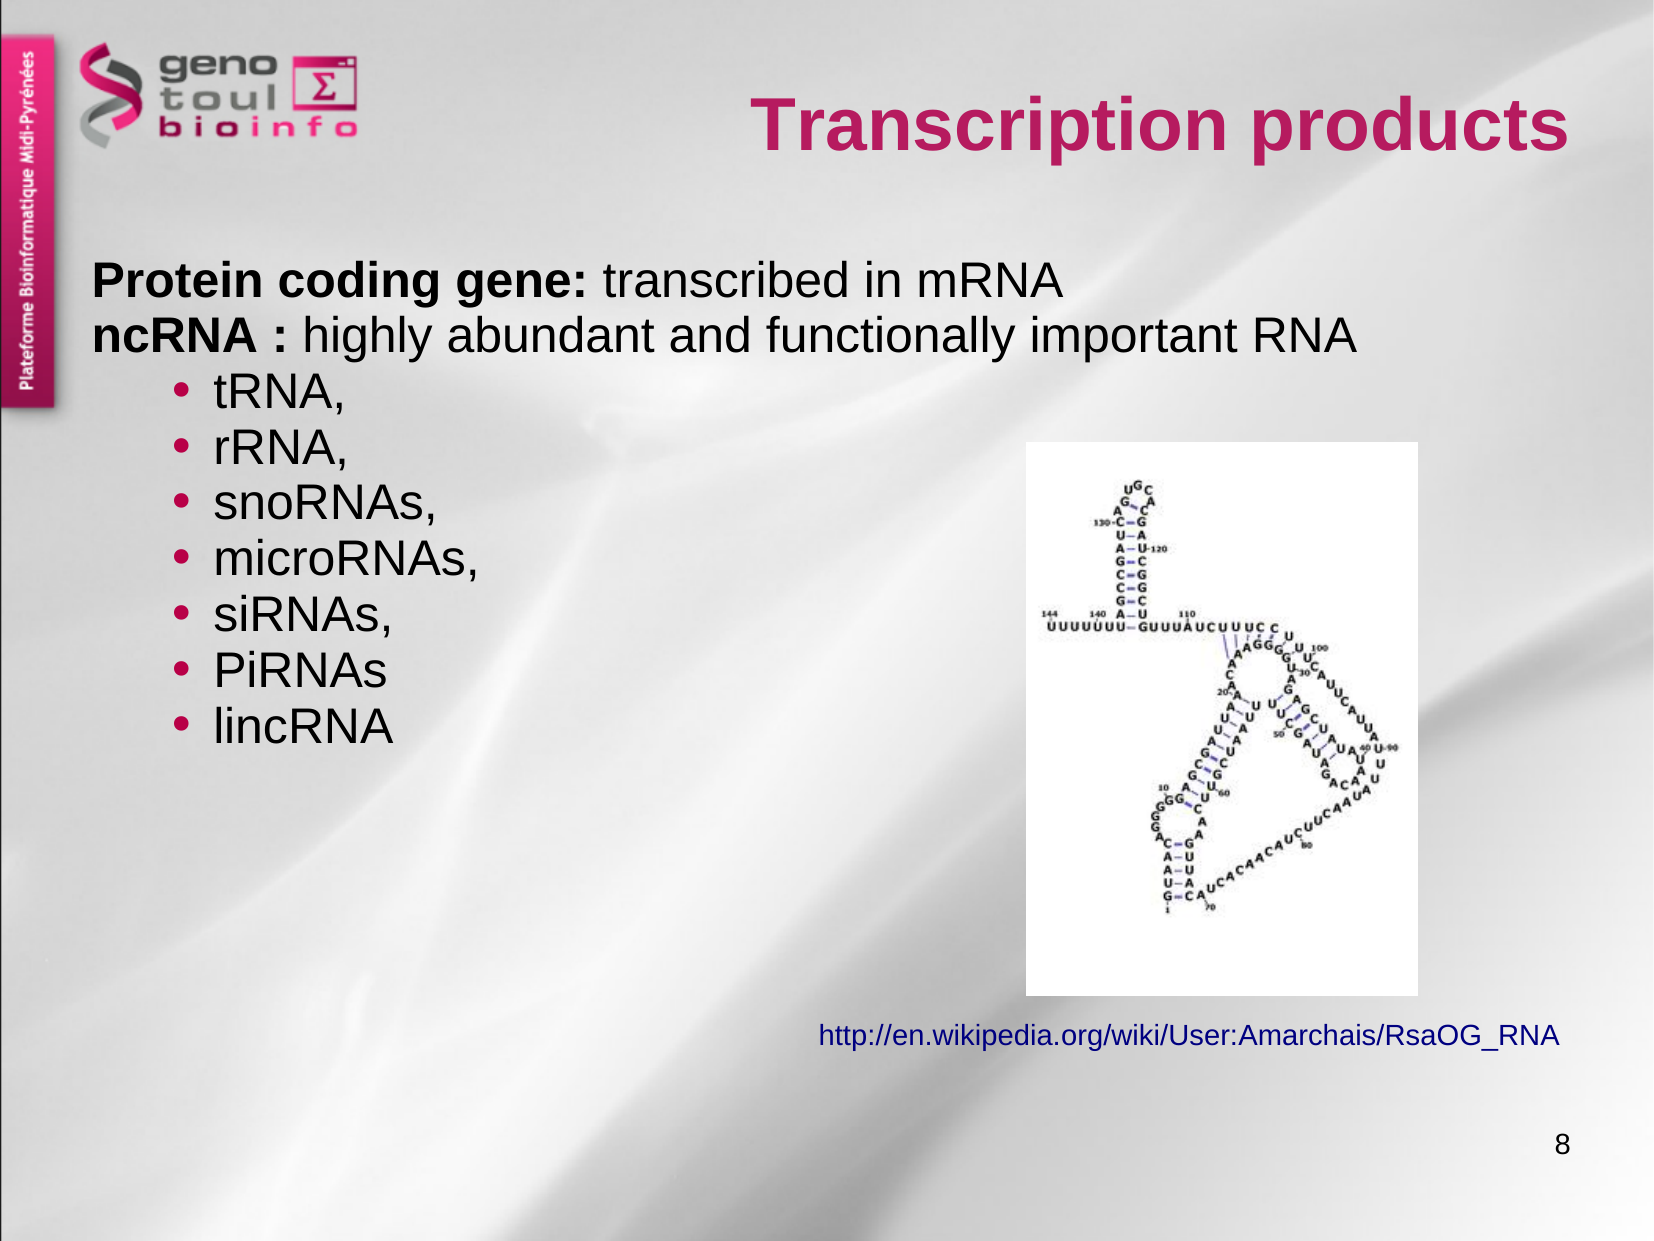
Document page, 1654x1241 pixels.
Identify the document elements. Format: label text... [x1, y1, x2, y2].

title Transcription products [82, 49, 1571, 207]
text_box http://en.wikipedia.org/wiki/User:Amarchais/RsaOG_RNA [803, 1011, 1625, 1069]
text_box Protein coding gene: transcribed in mRNA ncRNA : highly abundant and functionally important RNA tRNA, rRNA, snoRNAs, microRNAs, siRNAs, PiRNAs lincRNA [76, 244, 1565, 1063]
picture [0, 0, 1654, 1241]
